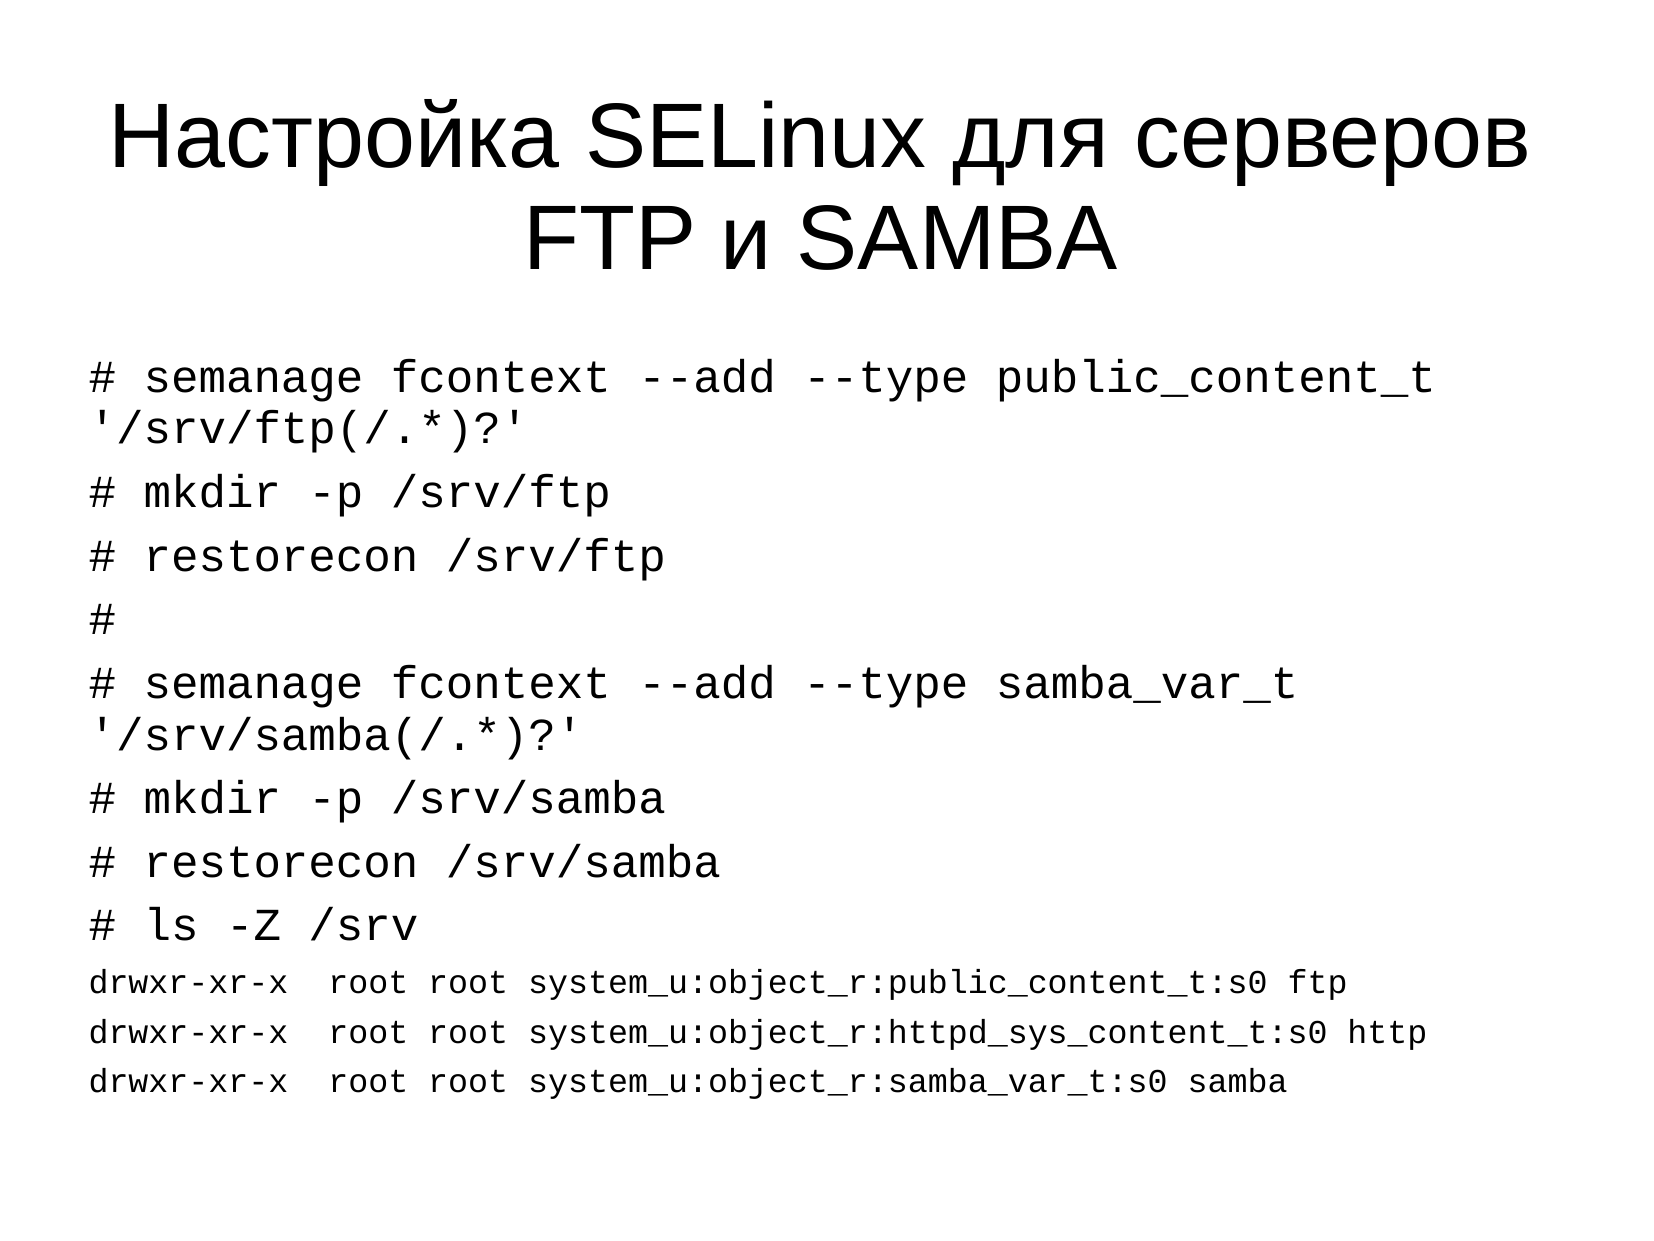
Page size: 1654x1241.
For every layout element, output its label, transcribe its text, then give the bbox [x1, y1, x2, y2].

list # semanage fcontext --add --type public_content_t '/srv/ftp(/.*)?' # mkdir -p /srv/ftp # restorecon /srv/ftp # # semanage fcontext --add --type samba_var_t '/srv/samba(/.*)?' # mkdir -p /srv/samba # restorecon /srv/samba # ls -Z /srv drwxr-xr-x root root system_u:object_r:public_content_t:s0 ftp drwxr-xr-x root root system_u:object_r:httpd_sys_content_t:s0 http drwxr-xr-x root root system_u:object_r:samba_var_t:s0 samba [88, 354, 1577, 1104]
title Настройка SELinux для серверов FTP и SAMBA [76, 84, 1565, 290]
